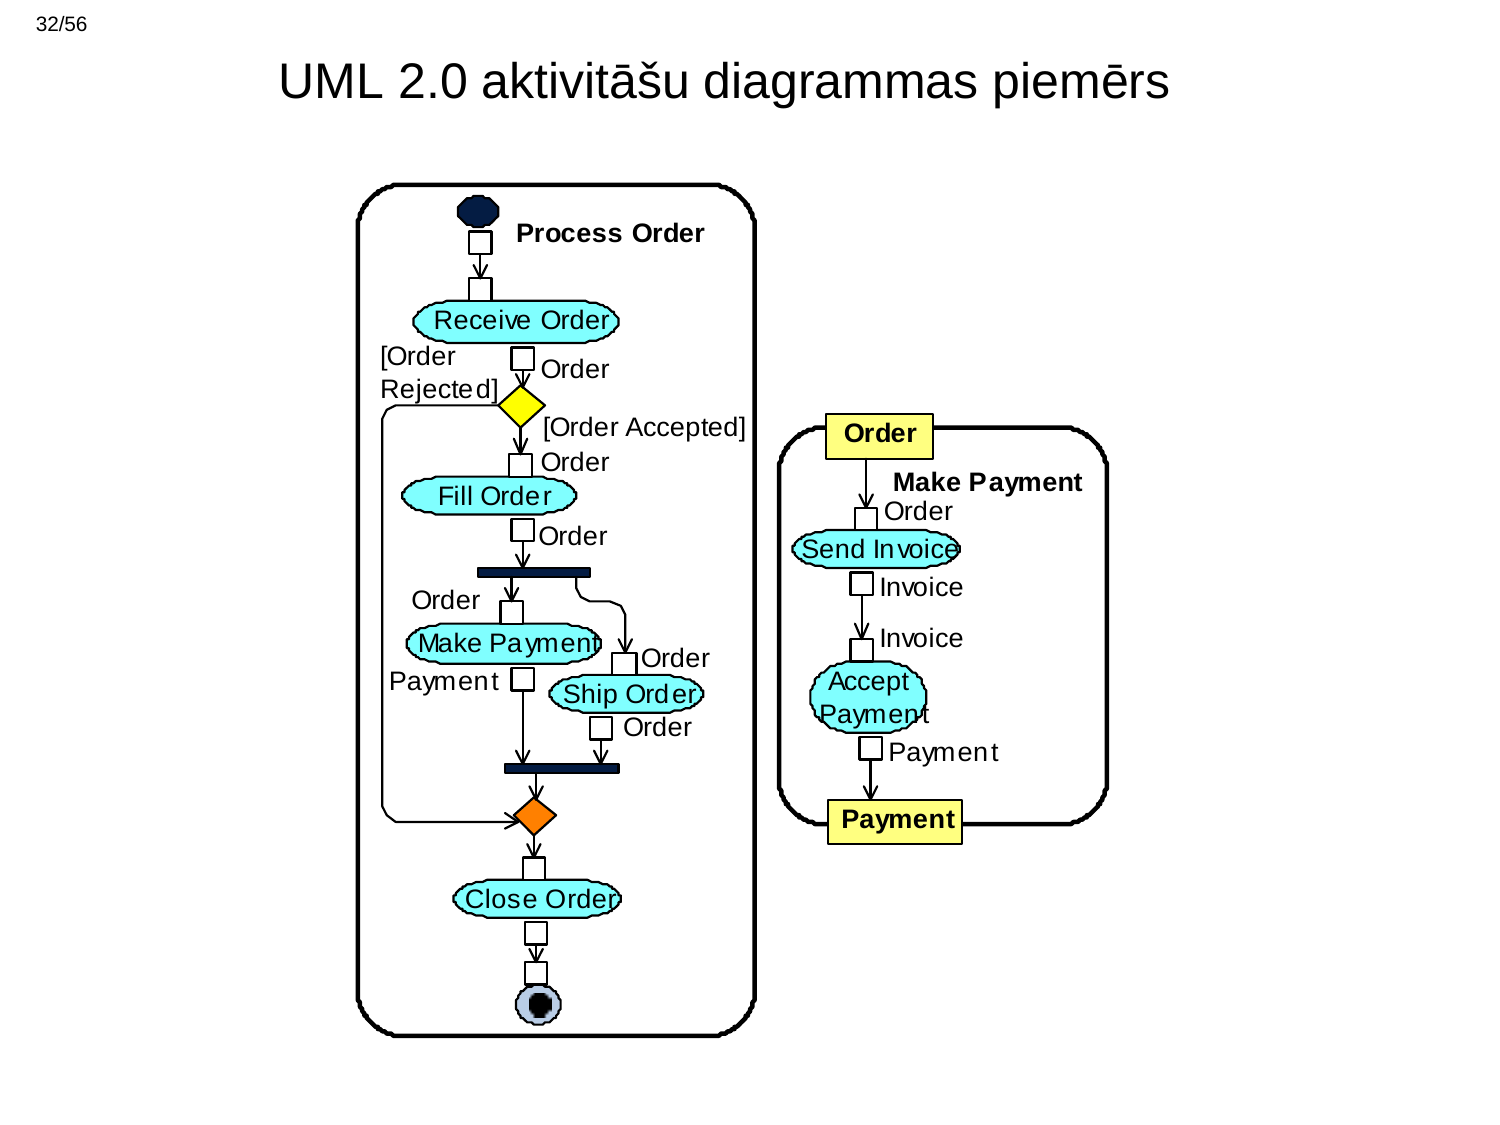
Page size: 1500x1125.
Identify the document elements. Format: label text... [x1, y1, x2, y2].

title UML 2.0 aktivitāšu diagrammas piemērs [212, 37, 1238, 126]
picture [335, 162, 1134, 1063]
